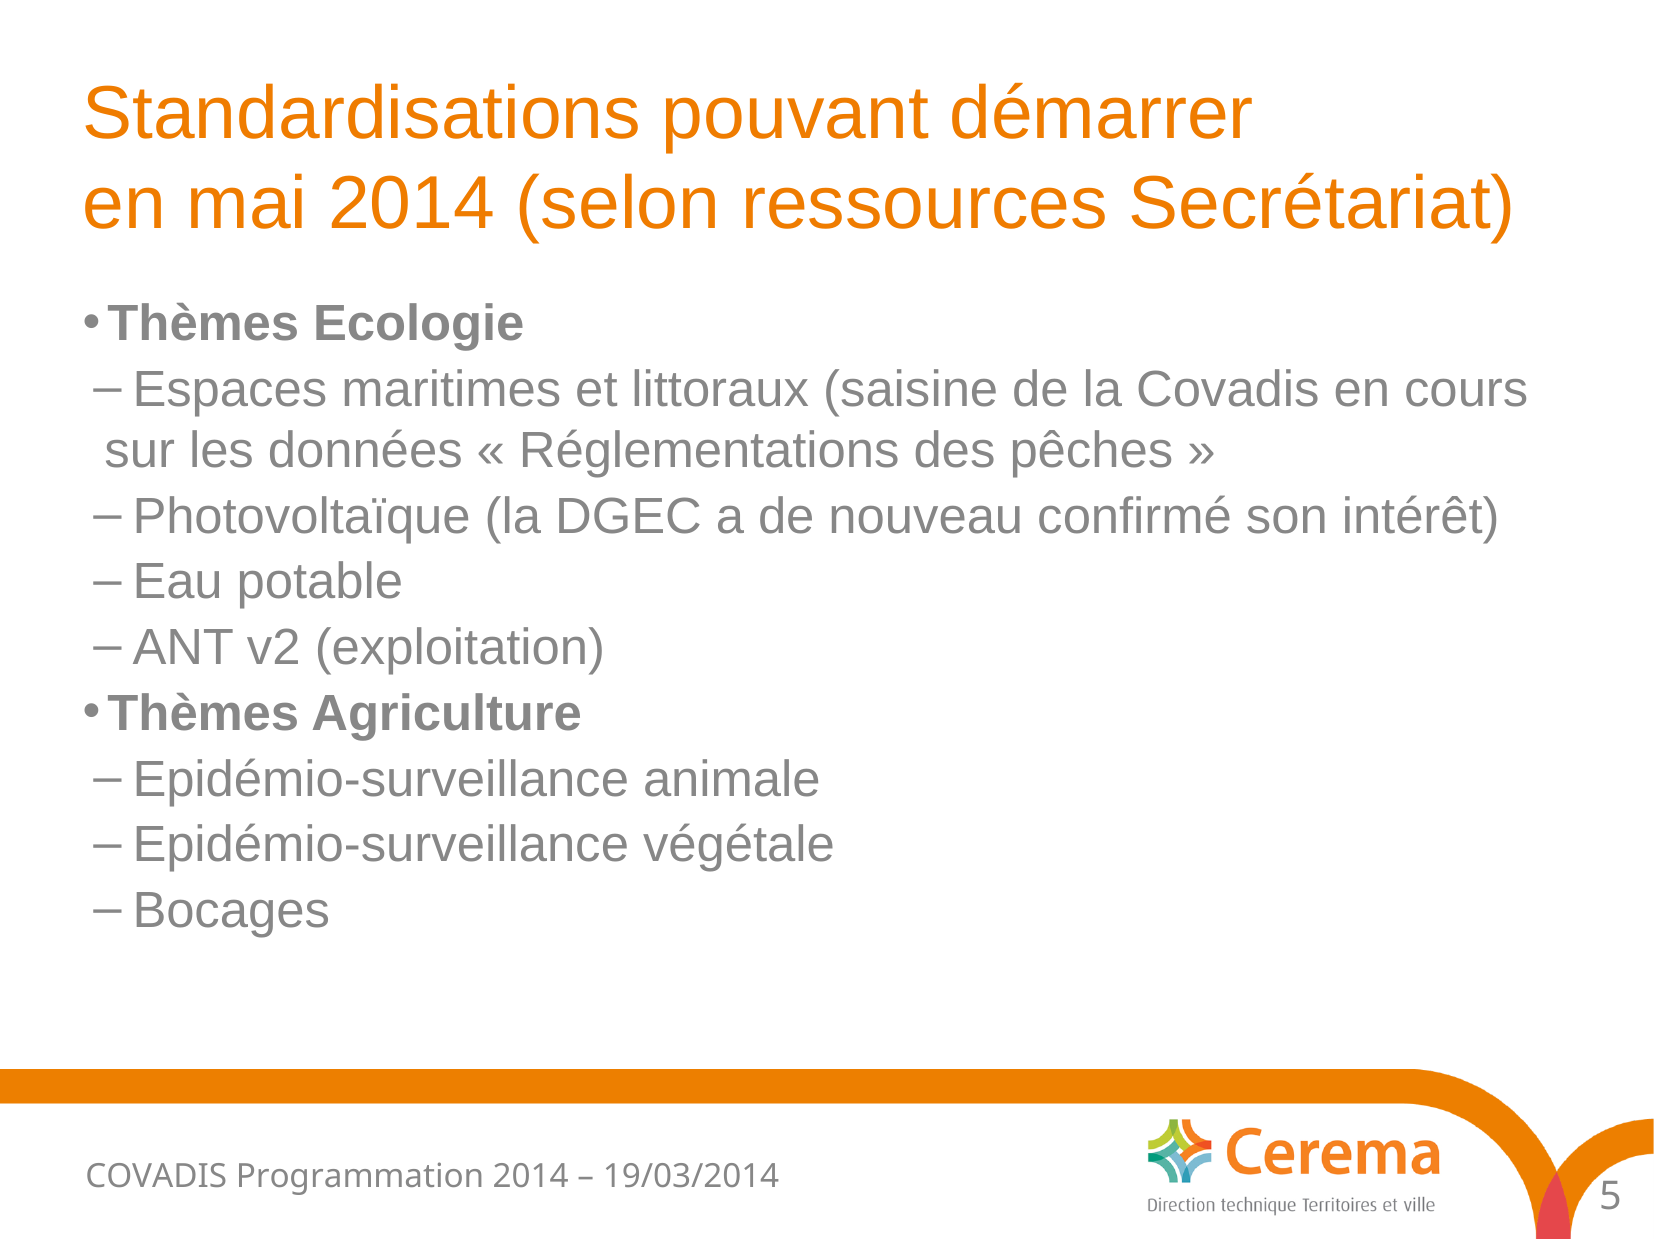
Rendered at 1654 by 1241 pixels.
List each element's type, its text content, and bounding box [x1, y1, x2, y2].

list Thèmes Ecologie Espaces maritimes et littoraux (saisine de la Covadis en cours sur les données « Réglementations des pêches » Photovoltaïque (la DGEC a de nouveau confirmé son intérêt) Eau potable ANT v2 (exploitation) Thèmes Agriculture Epidémio-surveillance animale Epidémio-surveillance végétale Bocages [82, 290, 1538, 957]
title Standardisations pouvant démarrer en mai 2014 (selon ressources Secrétariat) [82, 49, 1571, 257]
picture [0, 1069, 1654, 1239]
